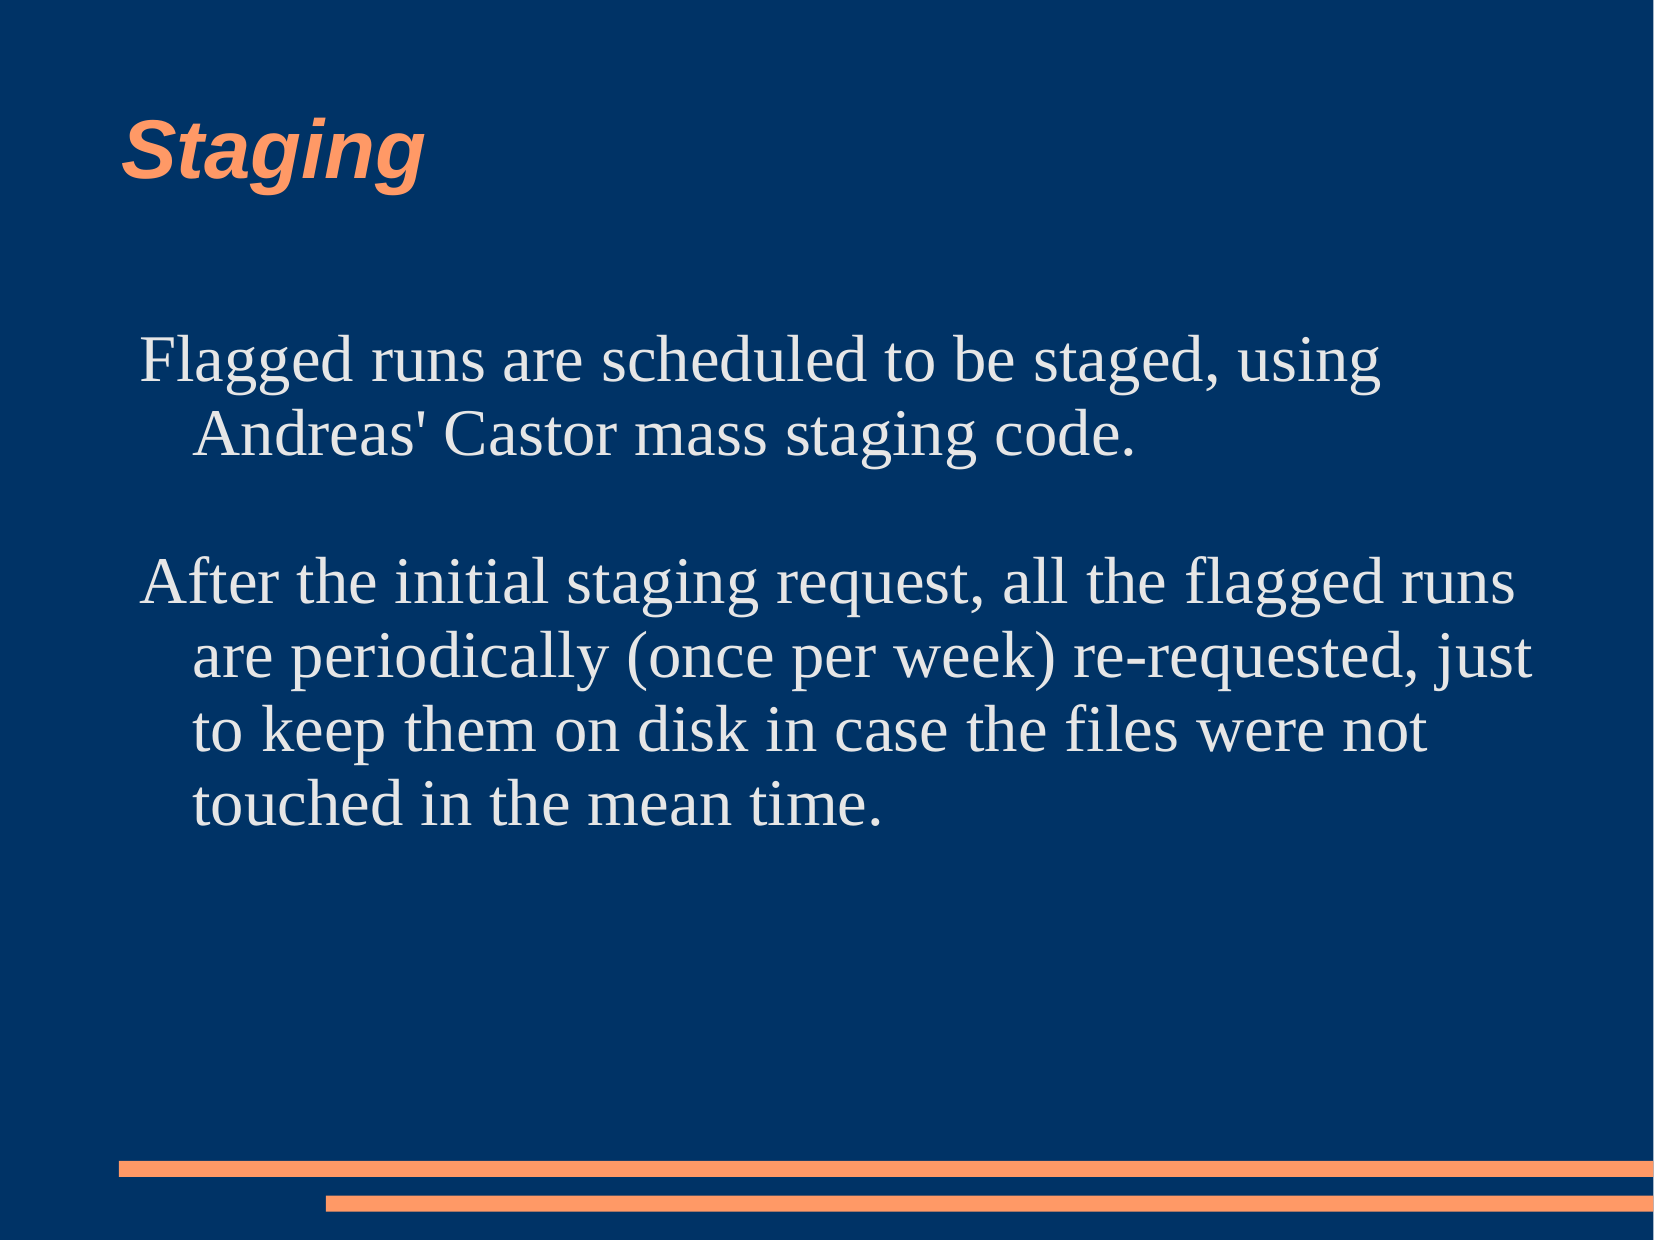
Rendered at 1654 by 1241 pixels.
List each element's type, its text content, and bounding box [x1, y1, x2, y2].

title Staging [121, 46, 1534, 254]
list Flagged runs are scheduled to be staged, using Andreas' Castor mass staging code. After the initial staging request, all the flagged runs are periodically (once per week) re-requested, just to keep them on disk in case the files were not touched in the mean time. [121, 322, 1561, 1133]
